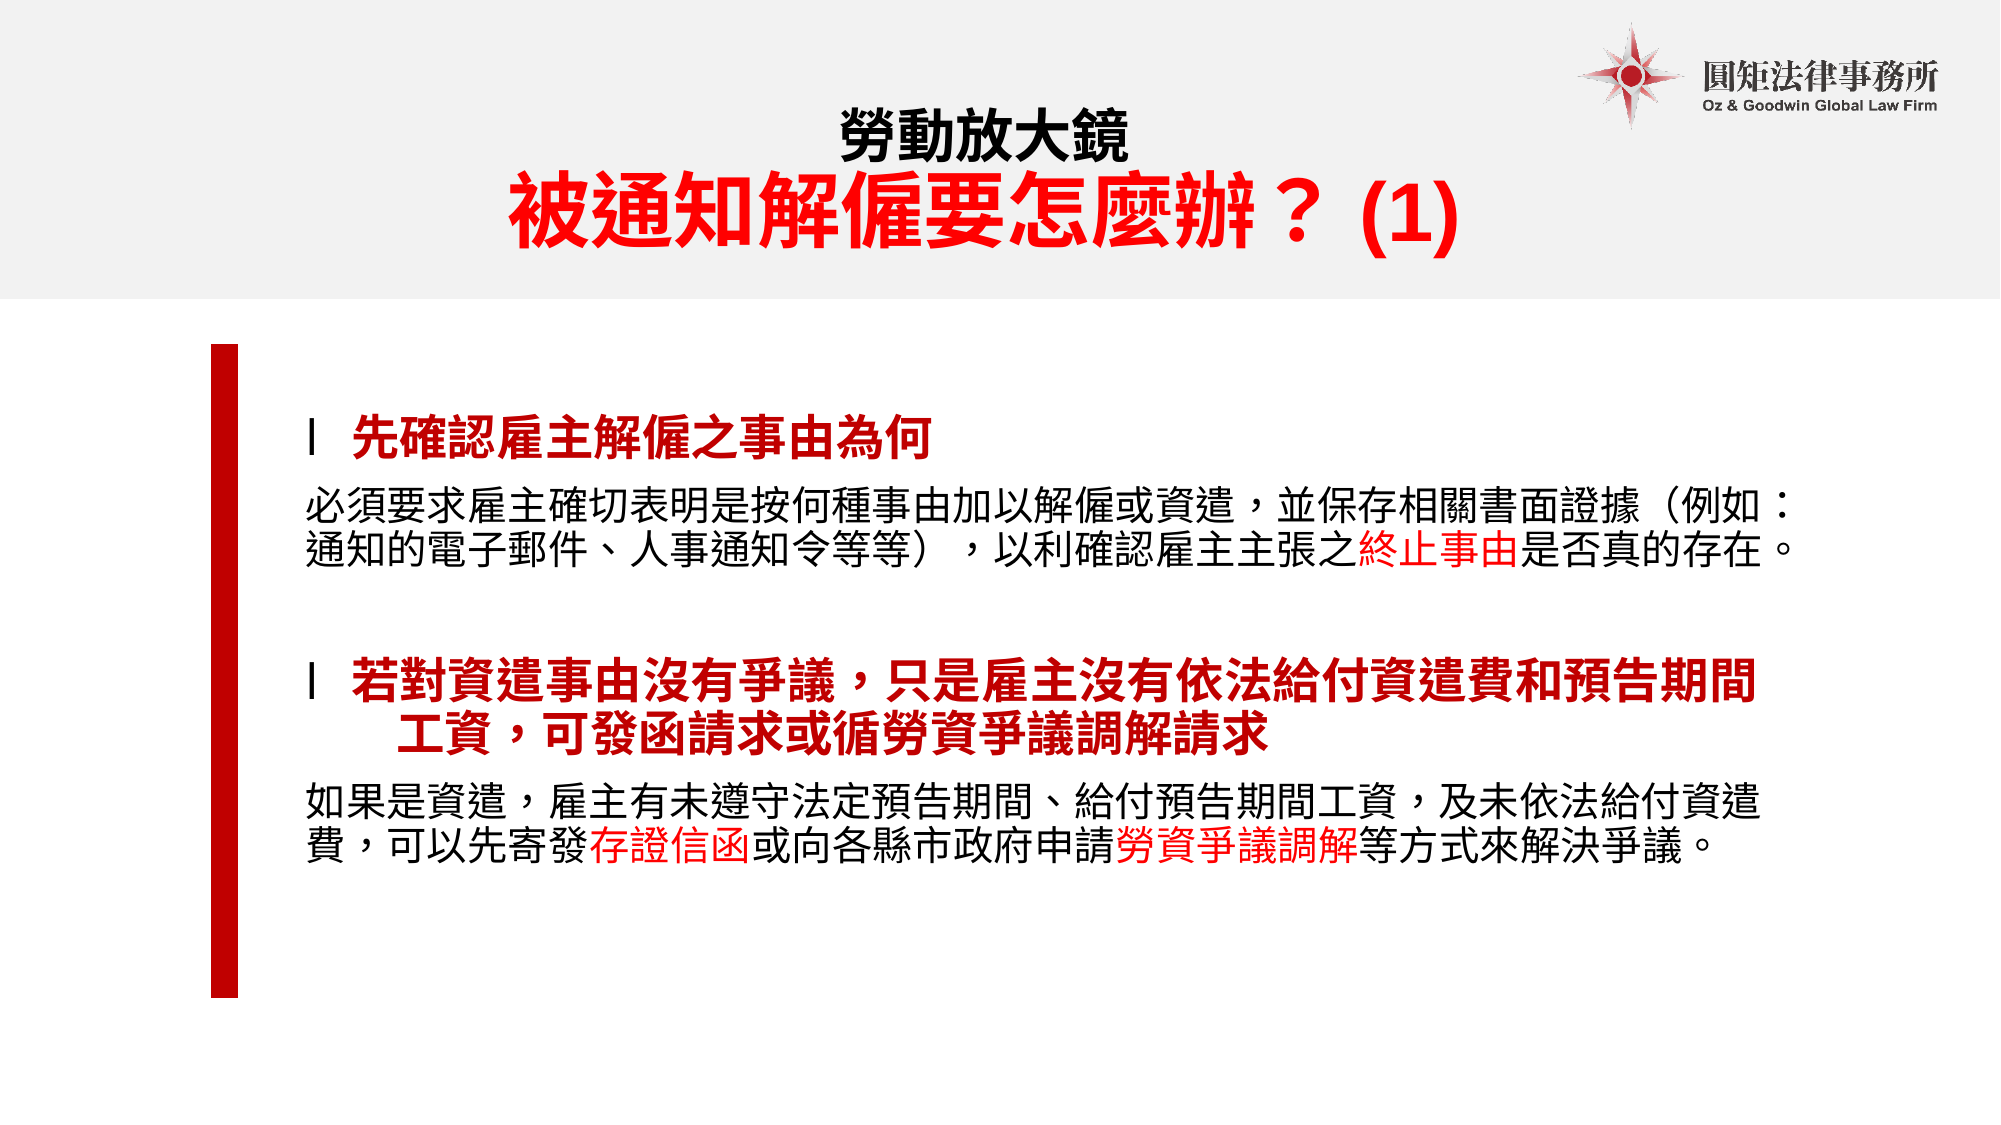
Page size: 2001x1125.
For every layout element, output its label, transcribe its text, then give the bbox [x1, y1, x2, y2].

text_box 勞動放大鏡 被通知解僱要怎麼辦？(1) [122, 82, 1848, 285]
list 先確認雇主解僱之事由為何 必須要求雇主確切表明是按何種事由加以解僱或資遣，並保存相關書面證據（例如：通知的電子郵件、人事通知令等等），以利確認雇主主張之終止事由是否真的存在。 若對資遣事由沒有爭議，只是雇主沒有依法給付資遣費和預告期間 工資，可發函請求或循勞資爭議調解請求 如果是資遣，雇主有未遵守法定預告期間、給付預告期間工資，及未依法給付資遣費，可以先寄發存證信函或向各縣市政府申請勞資爭議調解等方式來解決爭議。 [290, 348, 1819, 1068]
